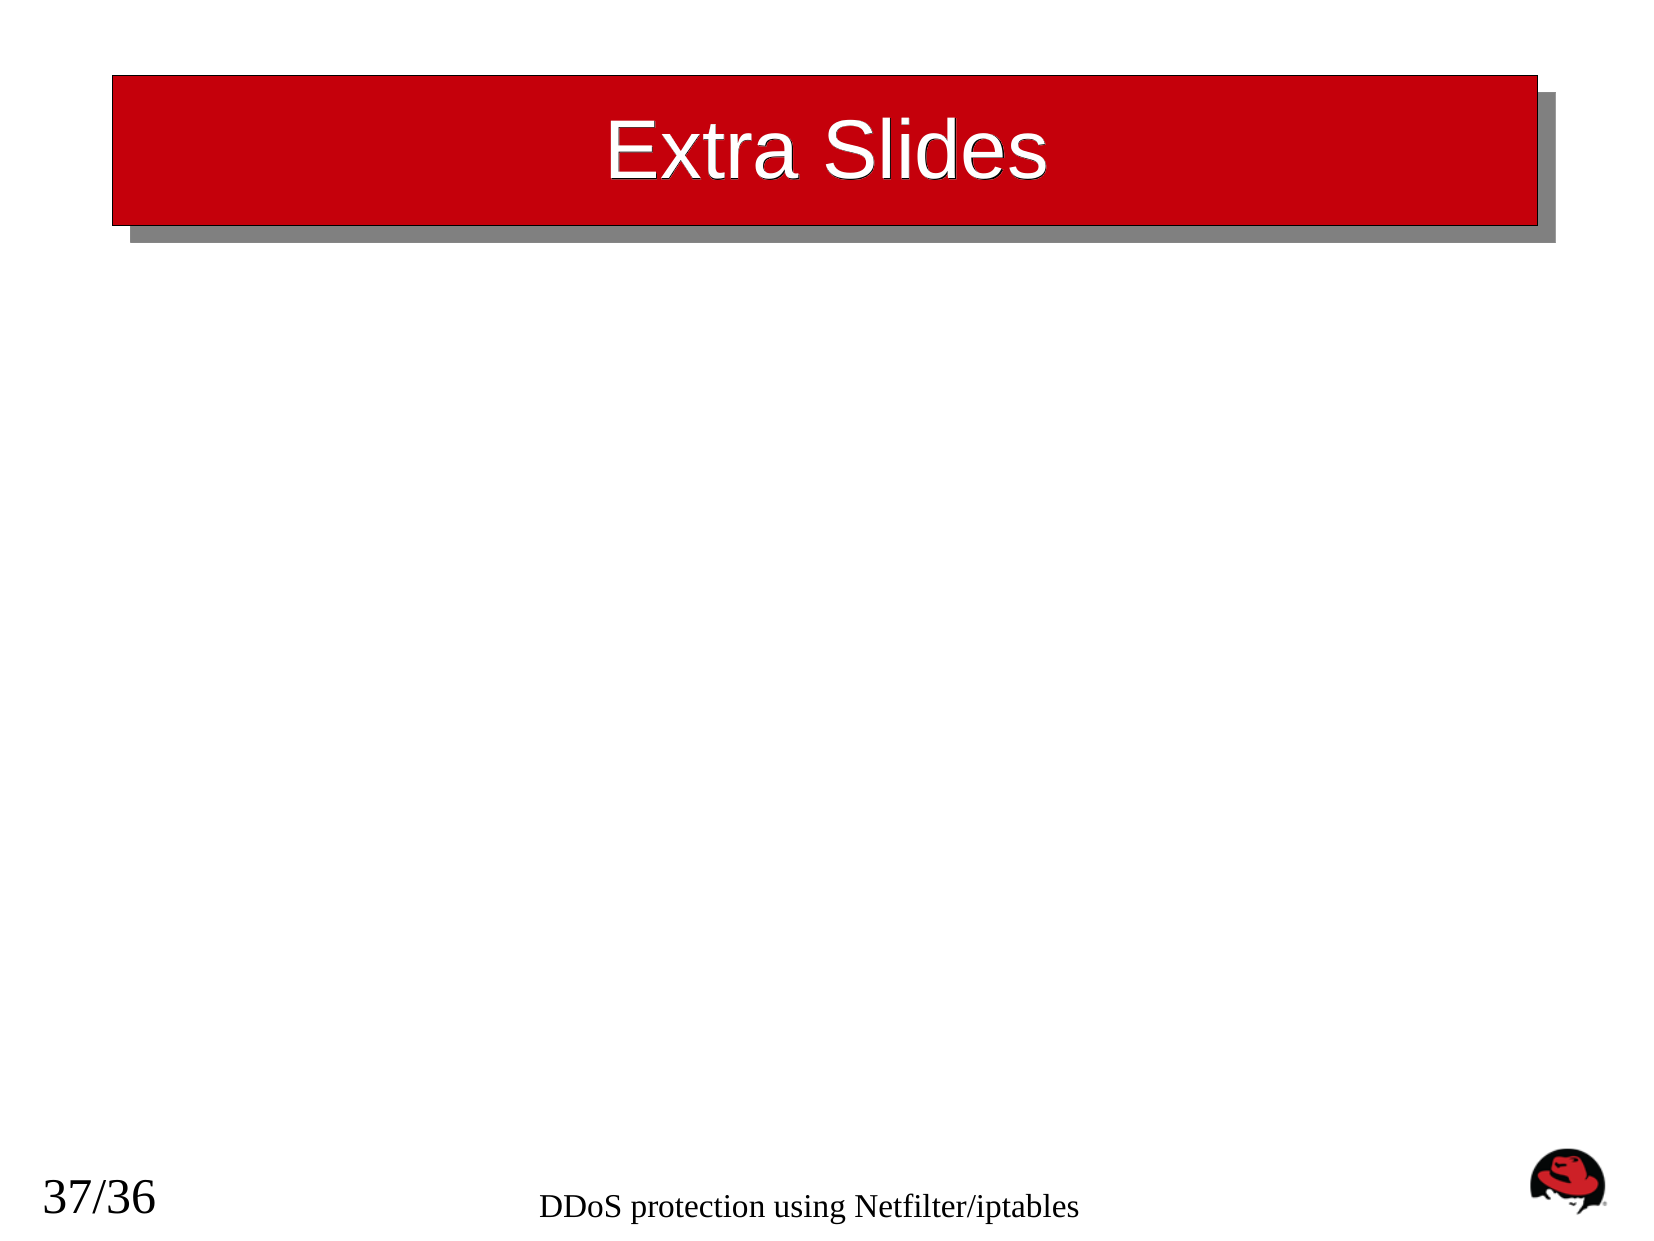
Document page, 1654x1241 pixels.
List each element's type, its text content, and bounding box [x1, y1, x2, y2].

title Extra Slides [116, 75, 1538, 226]
picture [1529, 1146, 1613, 1224]
